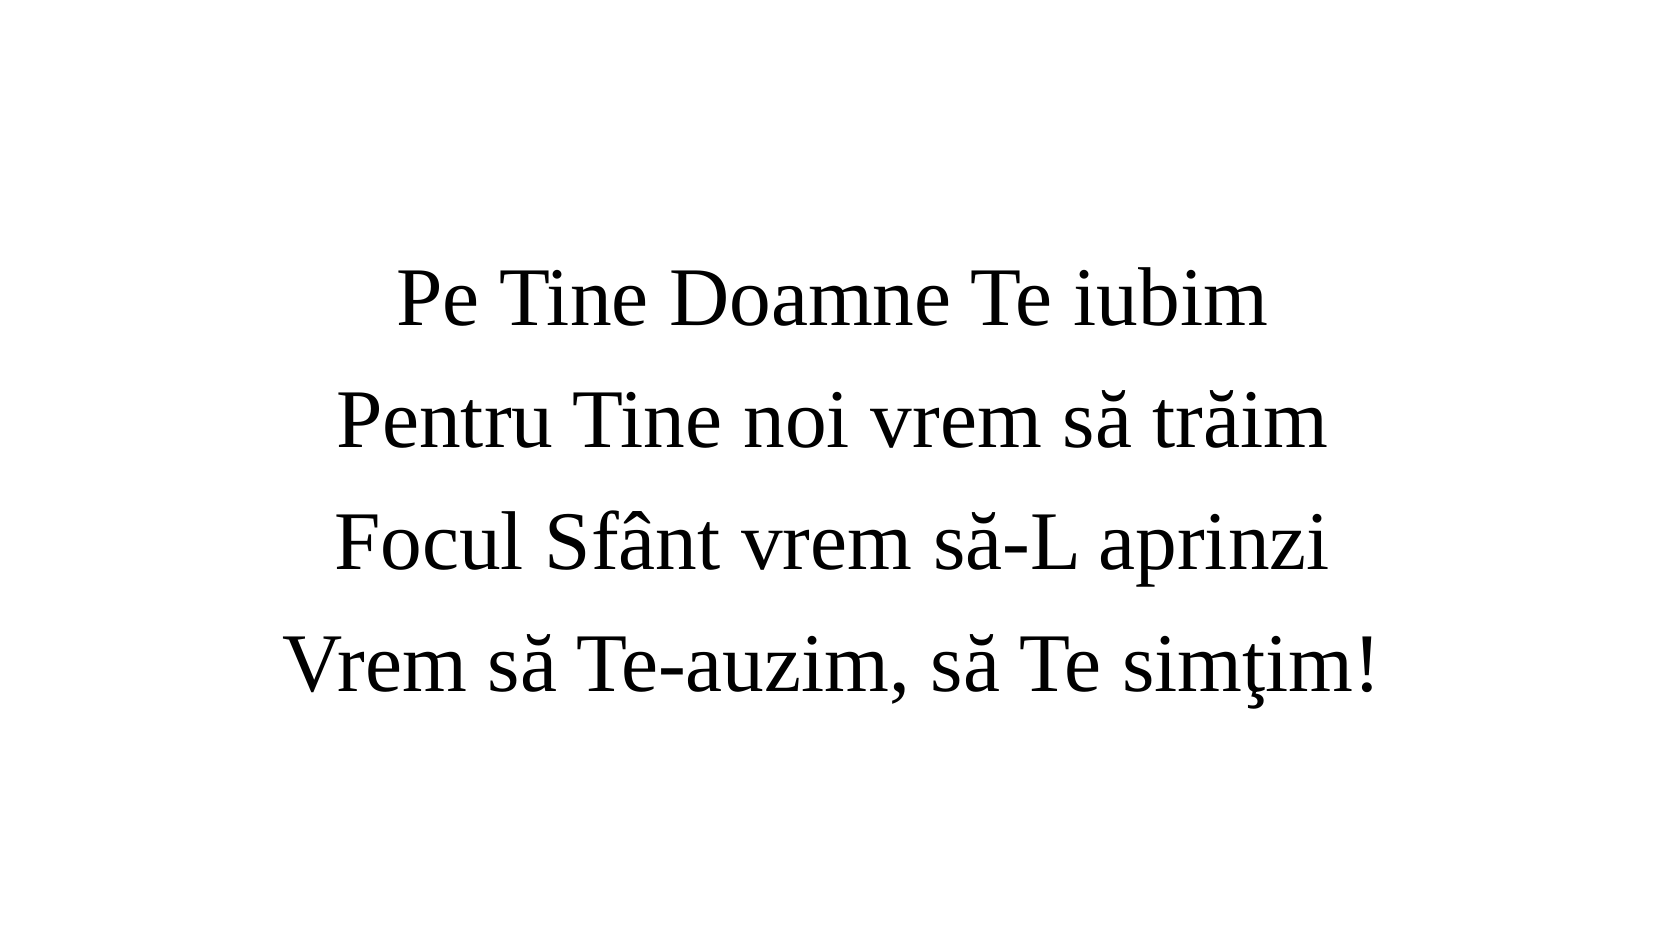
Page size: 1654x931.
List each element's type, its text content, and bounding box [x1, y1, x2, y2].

subtitle Pe Tine Doamne Te iubim Pentru Tine noi vrem să trăim Focul Sfânt vrem să-L aprinzi Vrem să Te-auzim, să Te simţim! [94, 238, 1571, 712]
